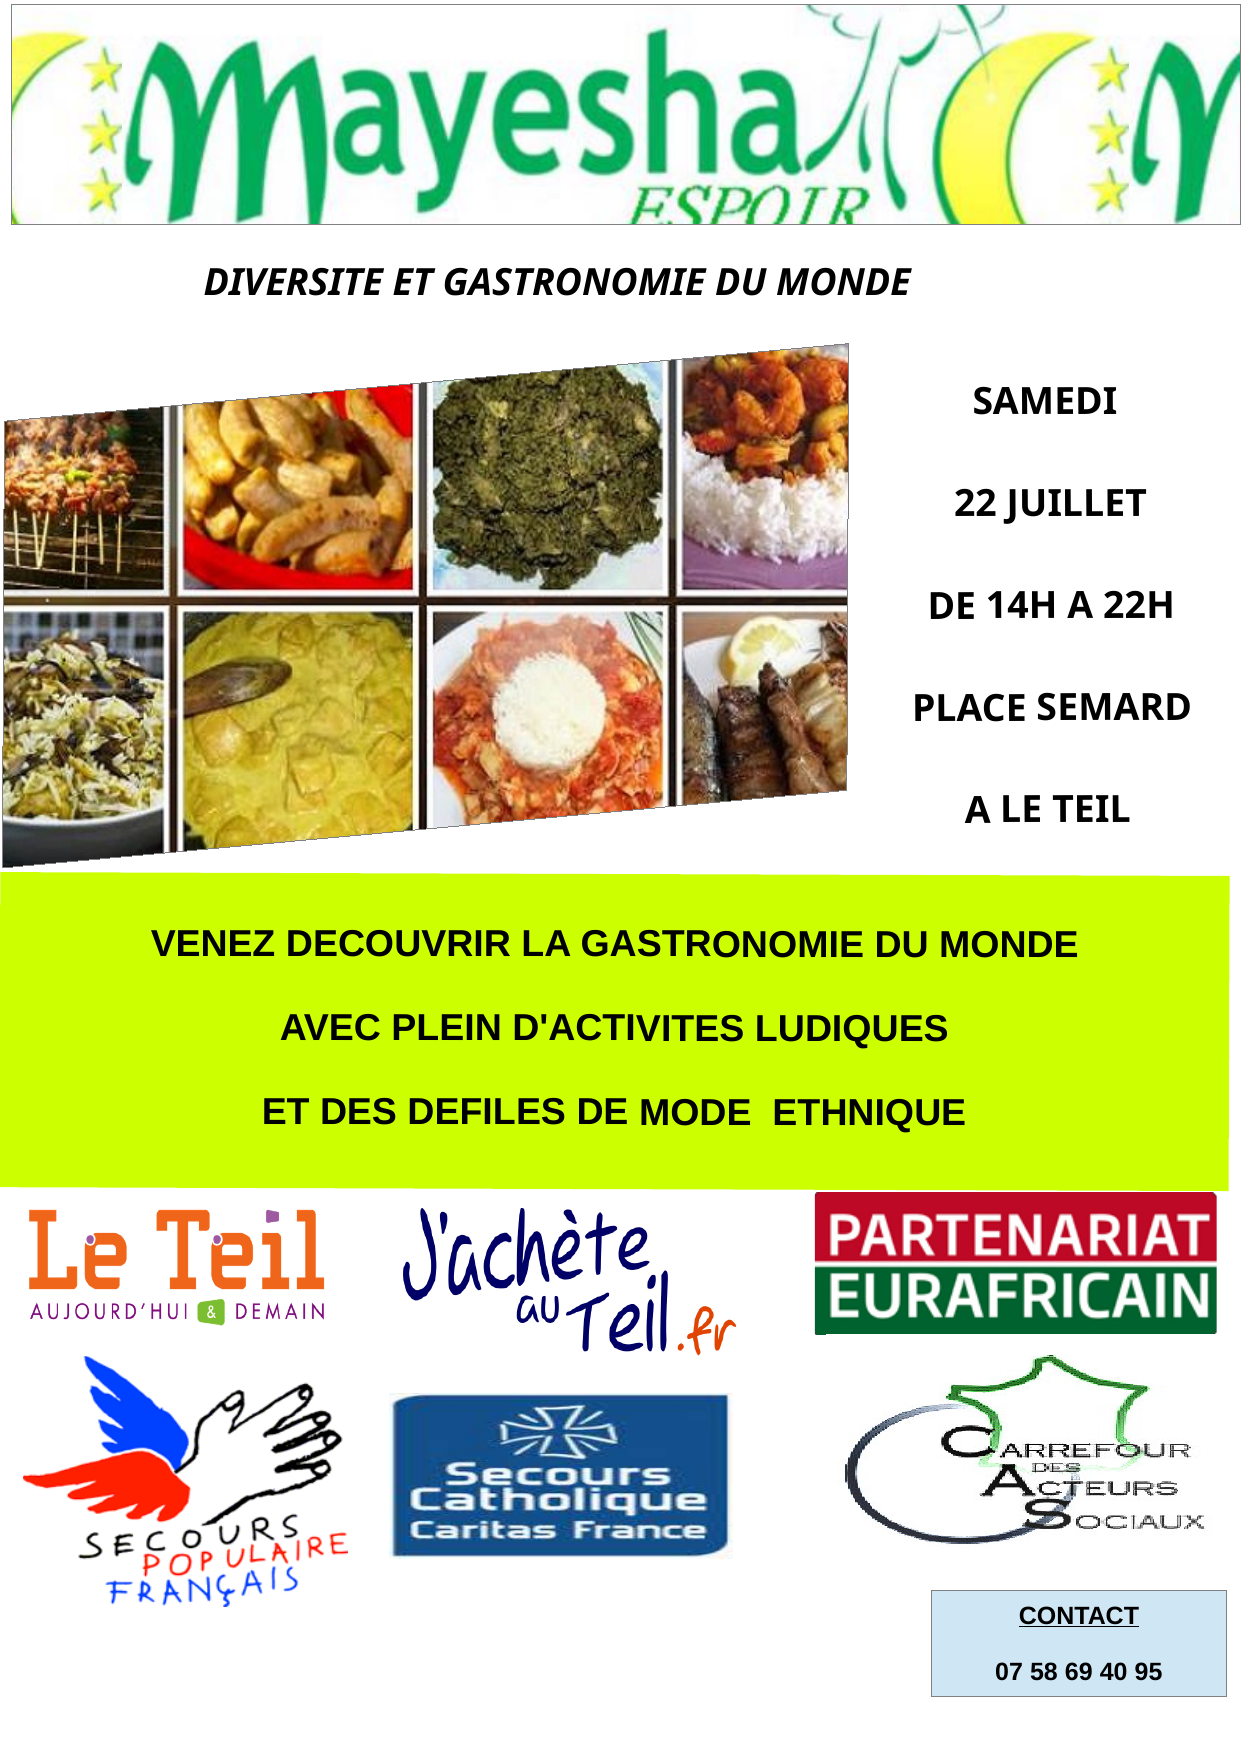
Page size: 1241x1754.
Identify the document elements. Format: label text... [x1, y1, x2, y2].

text_box VENEZ DECOUVRIR LA GASTRONOMIE DU MONDE AVEC PLEIN D'ACTIVITES LUDIQUES ET DES DEFILES DE MODE ETHNIQUE [0, 872, 1230, 1192]
text_box [814, 1192, 1217, 1335]
picture [23, 1356, 348, 1607]
picture [389, 1393, 733, 1560]
text_box DIVERSITE ET GASTRONOMIE DU MONDE [188, 248, 1004, 331]
text_box [11, 4, 1241, 225]
text_box [2, 343, 849, 868]
picture [11, 1192, 343, 1335]
picture [389, 1192, 745, 1371]
text_box SAMEDI 22 JUILLET DE 14H A 22H PLACE SEMARD A LE TEIL [884, 365, 1219, 827]
text_box CONTACT 07 58 69 40 95 [931, 1590, 1227, 1697]
picture [826, 1334, 1217, 1548]
